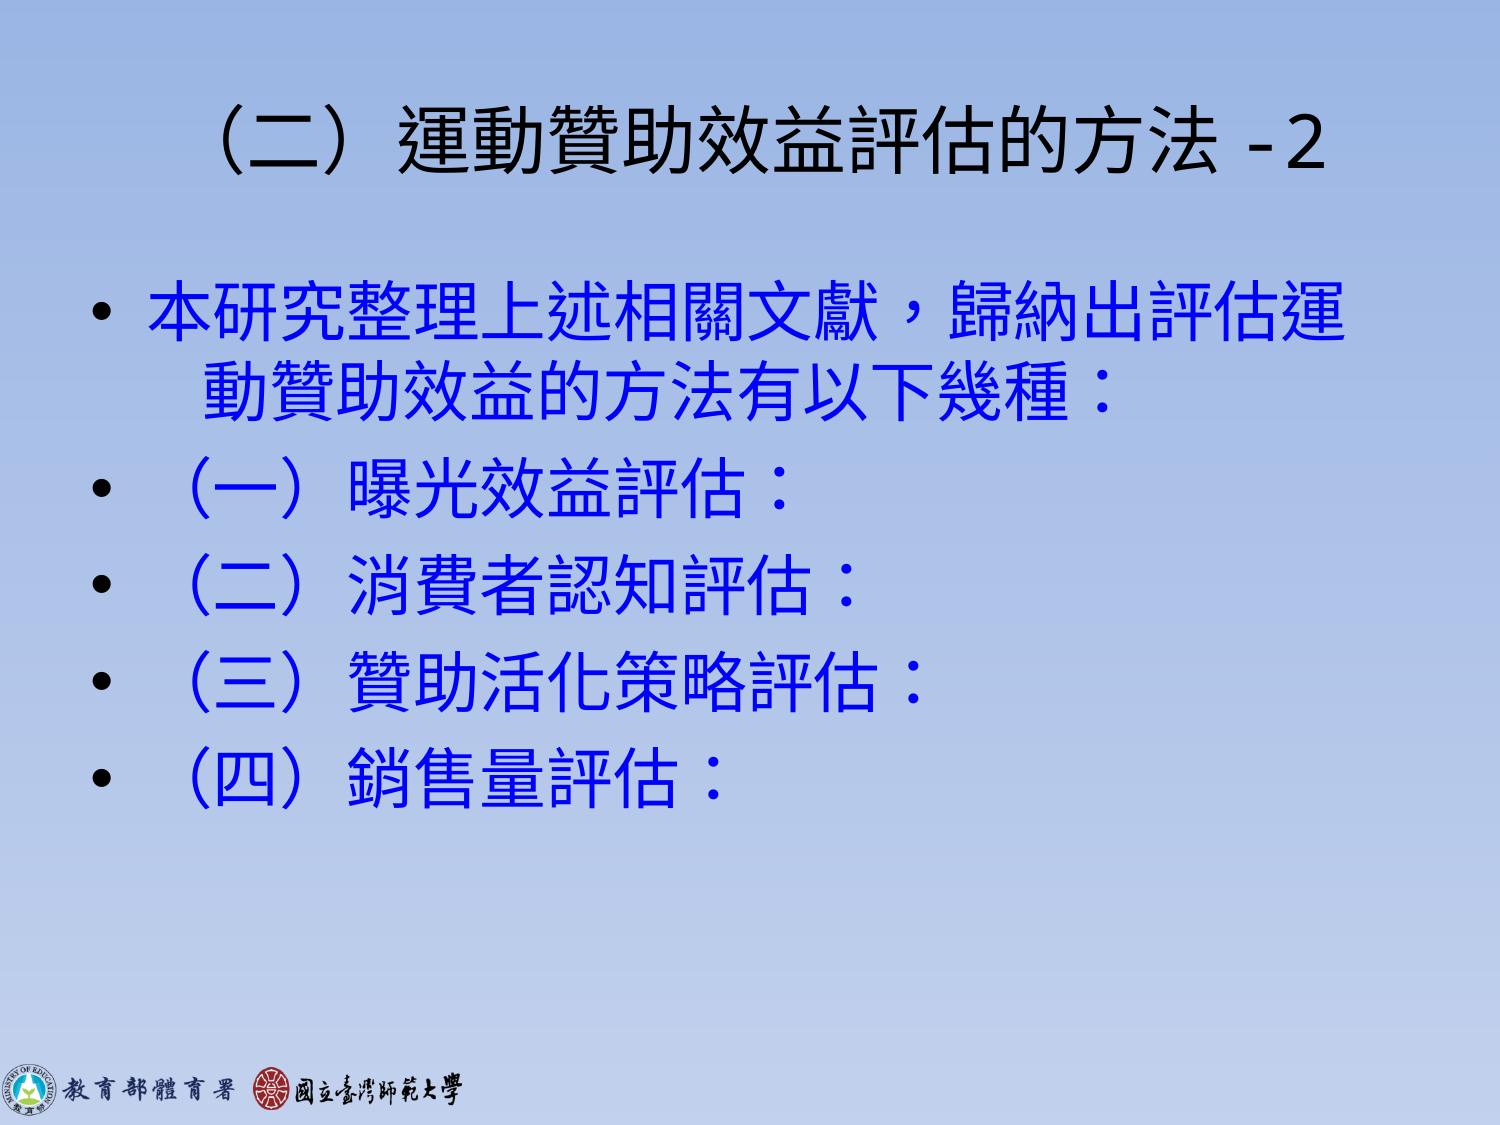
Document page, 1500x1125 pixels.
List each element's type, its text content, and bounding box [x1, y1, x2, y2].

list 本研究整理上述相關文獻，歸納出評估運動贊助效益的方法有以下幾種： （一）曝光效益評估： （二）消費者認知評估： （三）贊助活化策略評估： （四）銷售量評估： [75, 262, 1426, 1005]
title （二）運動贊助效益評估的方法-2 [75, 45, 1426, 233]
